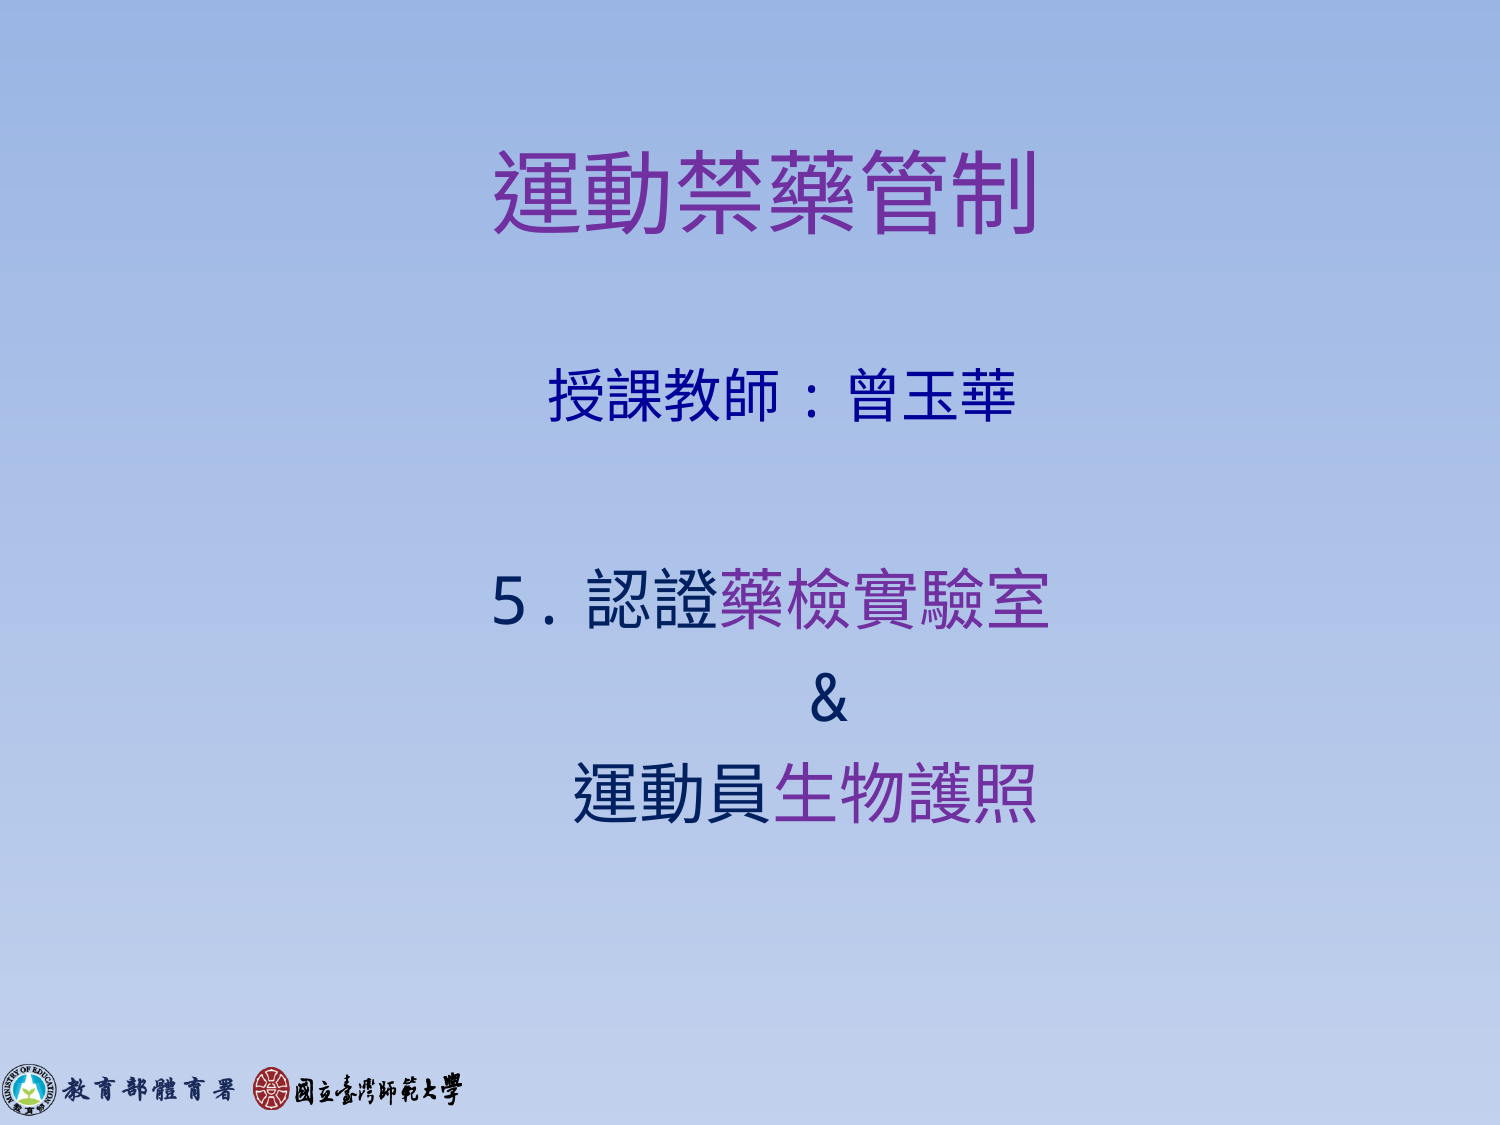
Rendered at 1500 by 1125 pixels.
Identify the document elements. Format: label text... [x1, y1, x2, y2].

picture [0, 1051, 243, 1125]
title 運動禁藥管制 [128, 70, 1404, 312]
text_box 5.認證藥檢實驗室 & 運動員生物護照 [246, 550, 1297, 658]
picture [253, 1067, 462, 1110]
subtitle 授課教師:曾玉華 [257, 351, 1308, 458]
